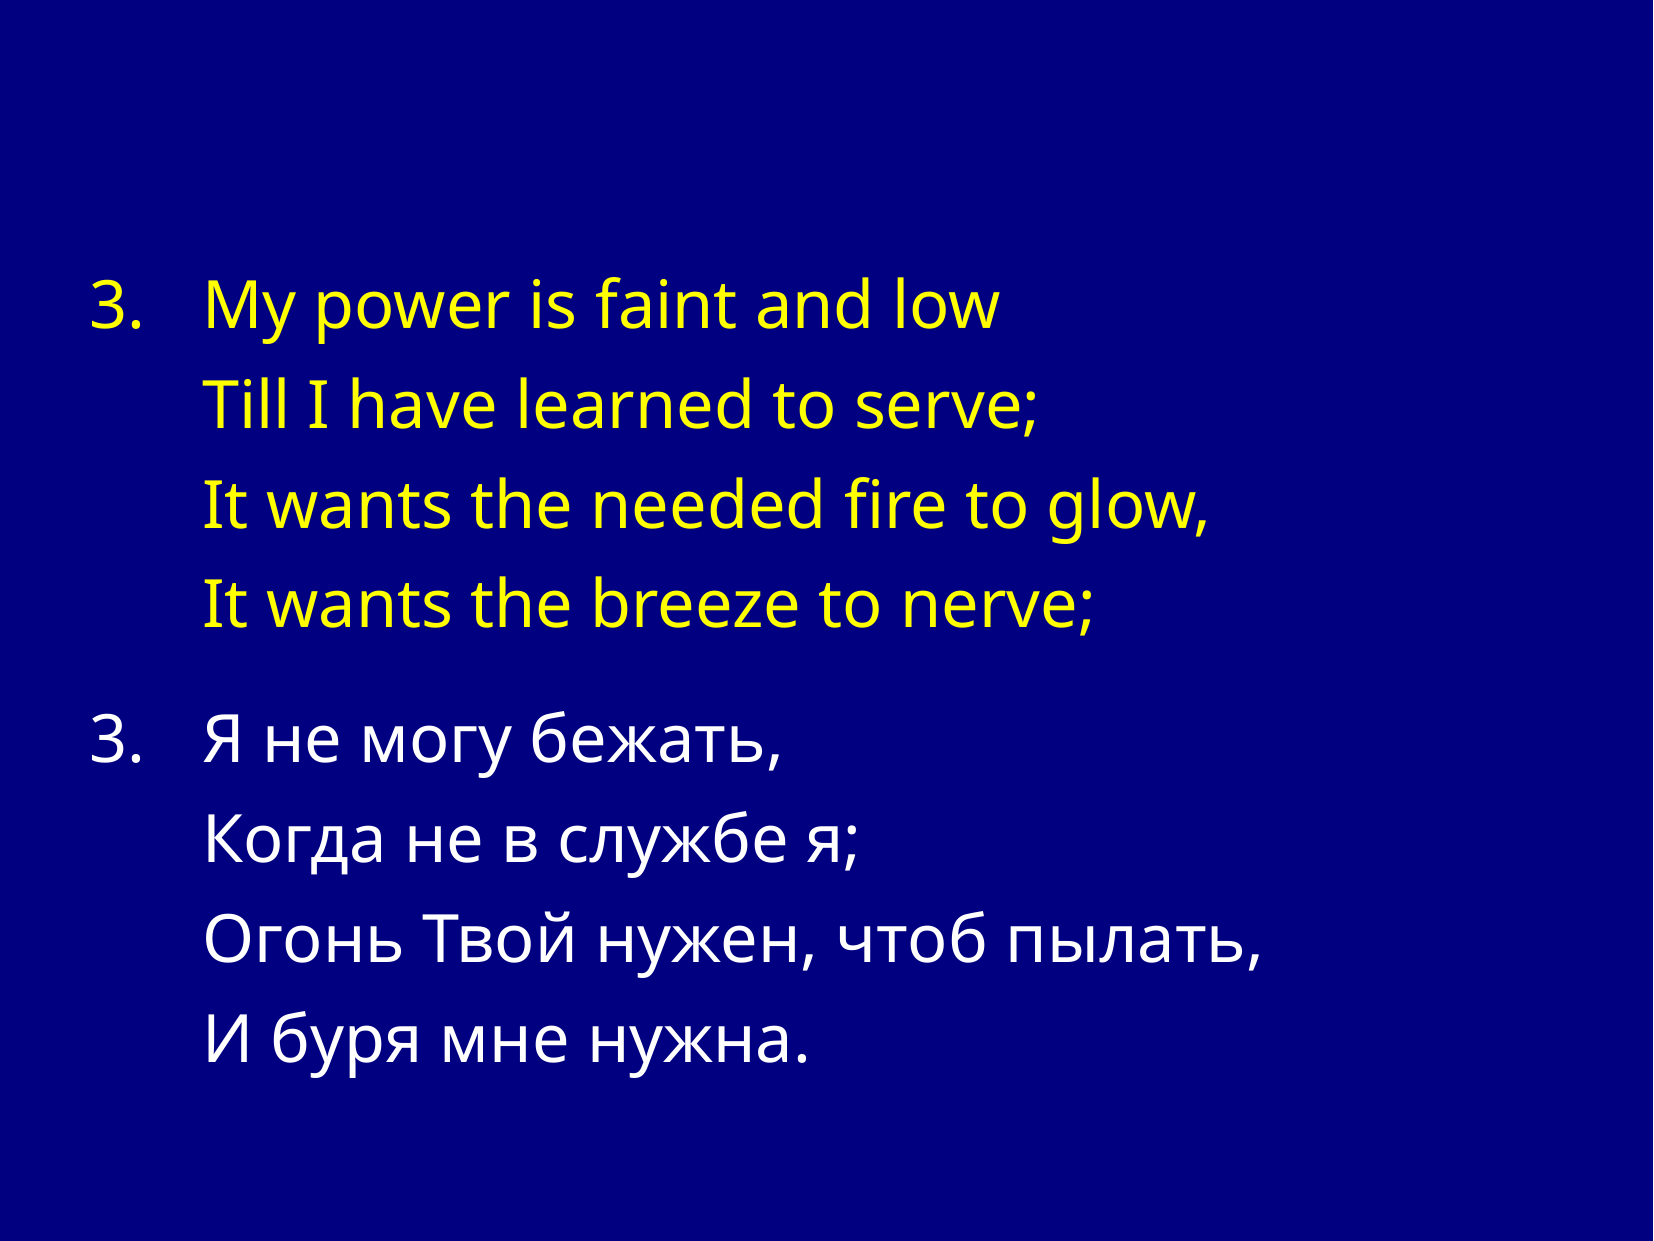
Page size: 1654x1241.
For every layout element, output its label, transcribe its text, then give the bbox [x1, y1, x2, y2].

text_box 3. Я не могу бежать, Когда не в службе я; Огонь Твой нужен, чтоб пылать, И буря мне нужна. [75, 675, 1576, 1163]
text_box 3. My power is faint and low Till I have learned to serve; It wants the needed fire to glow, It wants the breeze to nerve; [75, 150, 1576, 638]
